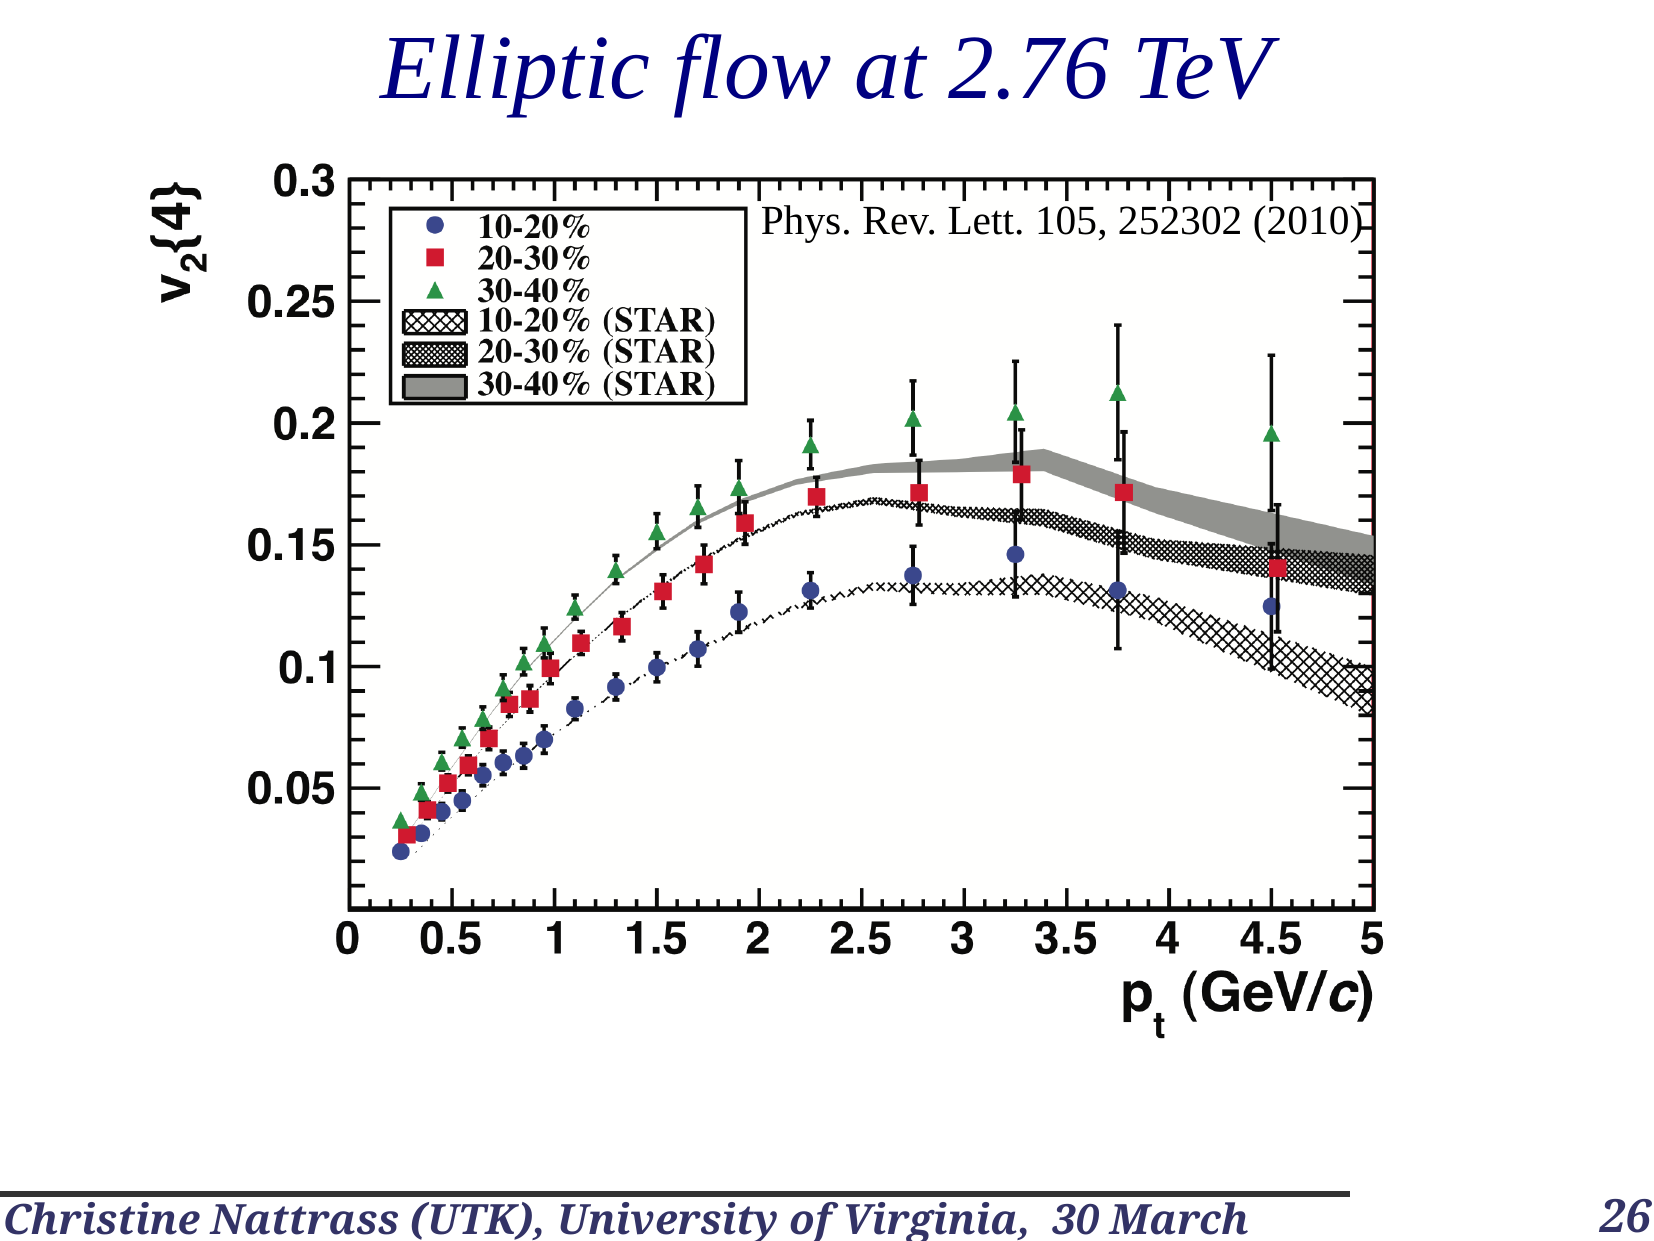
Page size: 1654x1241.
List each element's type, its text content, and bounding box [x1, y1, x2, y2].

text_box Phys. Rev. Lett. 105, 252302 (2010) [746, 185, 1384, 254]
text_box Elliptic flow at 2.76 TeV [0, 0, 1654, 172]
picture [143, 154, 1386, 1055]
